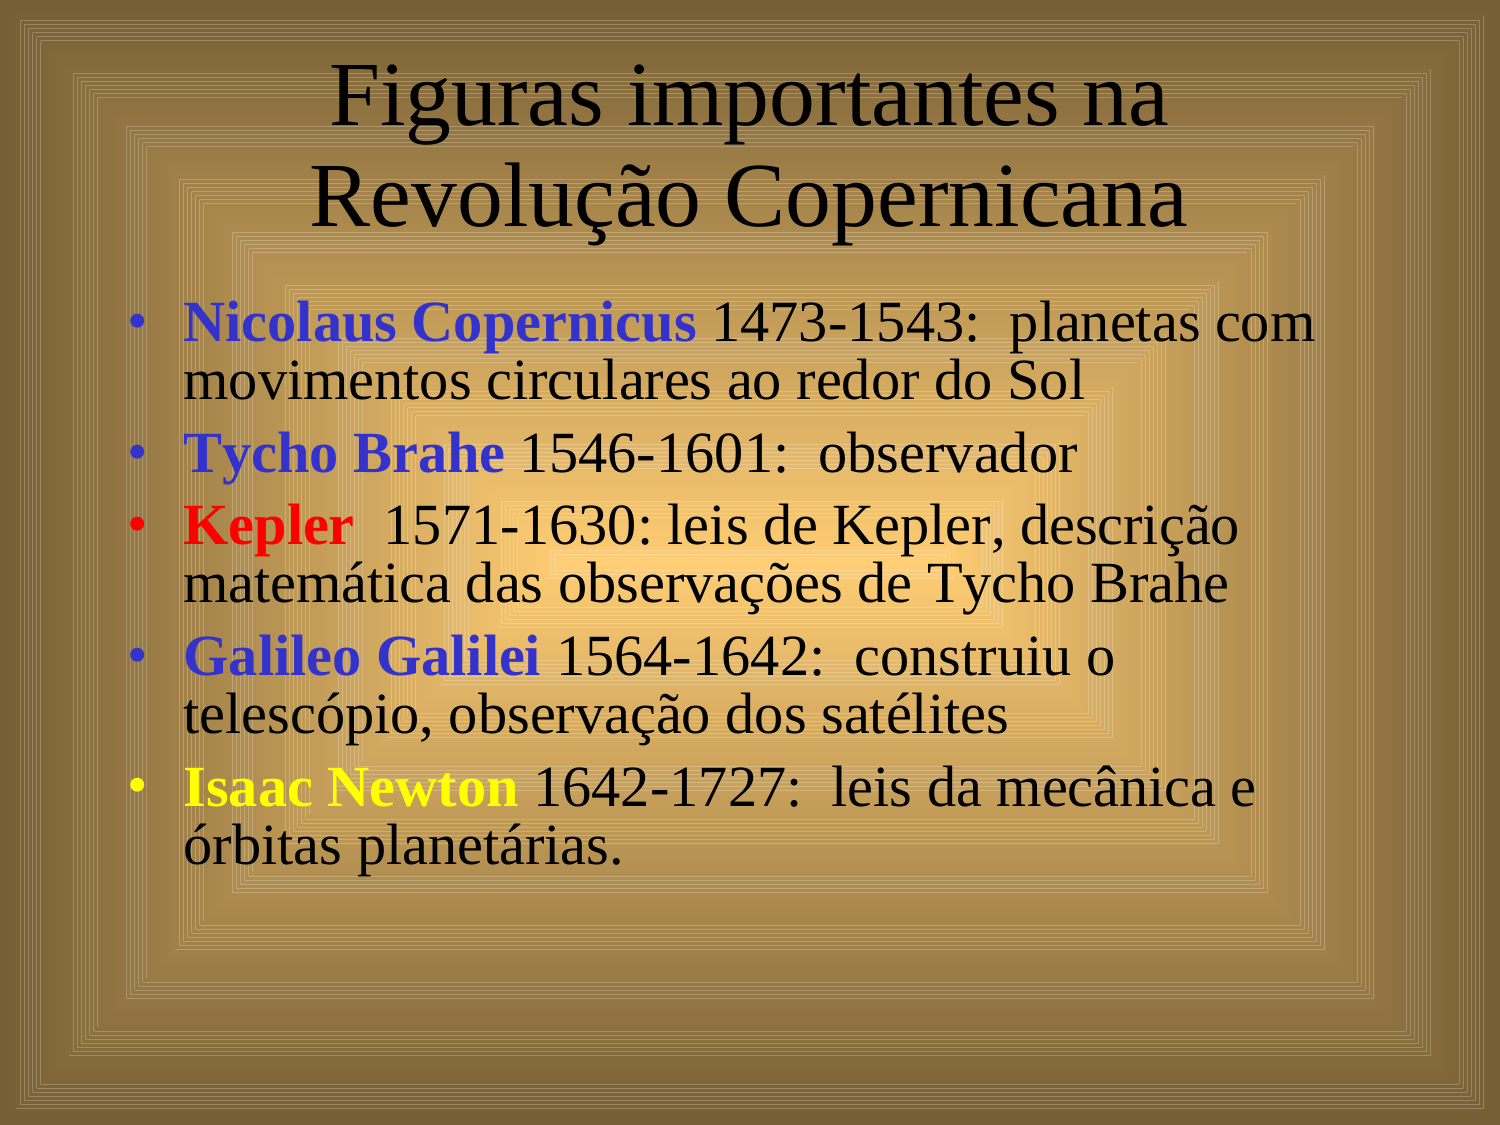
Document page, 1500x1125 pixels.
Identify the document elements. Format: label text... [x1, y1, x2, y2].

list Nicolaus Copernicus 1473-1543: planetas com movimentos circulares ao redor do Sol Tycho Brahe 1546-1601: observador Kepler 1571-1630: leis de Kepler, descrição matemática das observações de Tycho Brahe Galileo Galilei 1564-1642: construiu o telescópio, observação dos satélites Isaac Newton 1642-1727: leis da mecânica e órbitas planetárias. [112, 287, 1388, 963]
title Figuras importantes na Revolução Copernicana [112, 35, 1388, 255]
